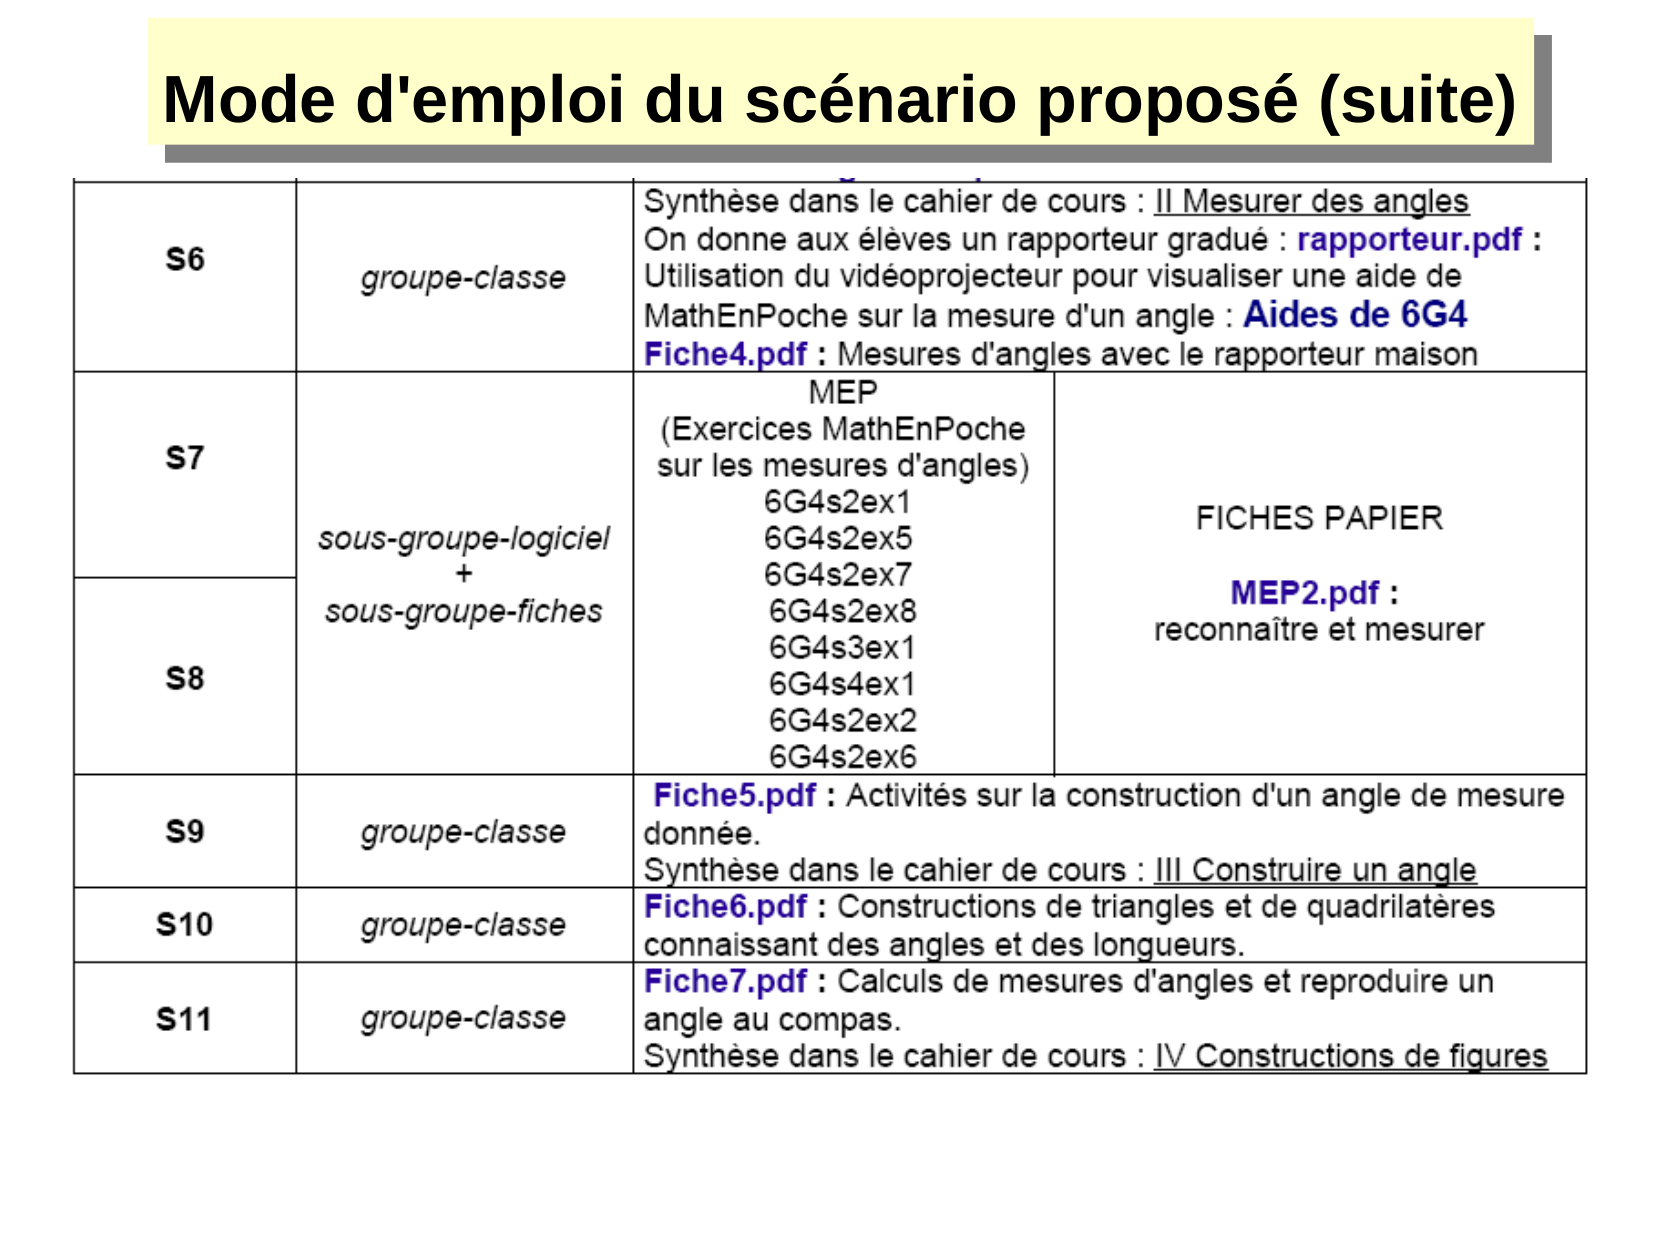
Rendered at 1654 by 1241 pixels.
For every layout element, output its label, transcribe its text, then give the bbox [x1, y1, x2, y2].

text_box Mode d'emploi du scénario proposé (suite) [148, 17, 1535, 108]
picture [68, 178, 1595, 1082]
